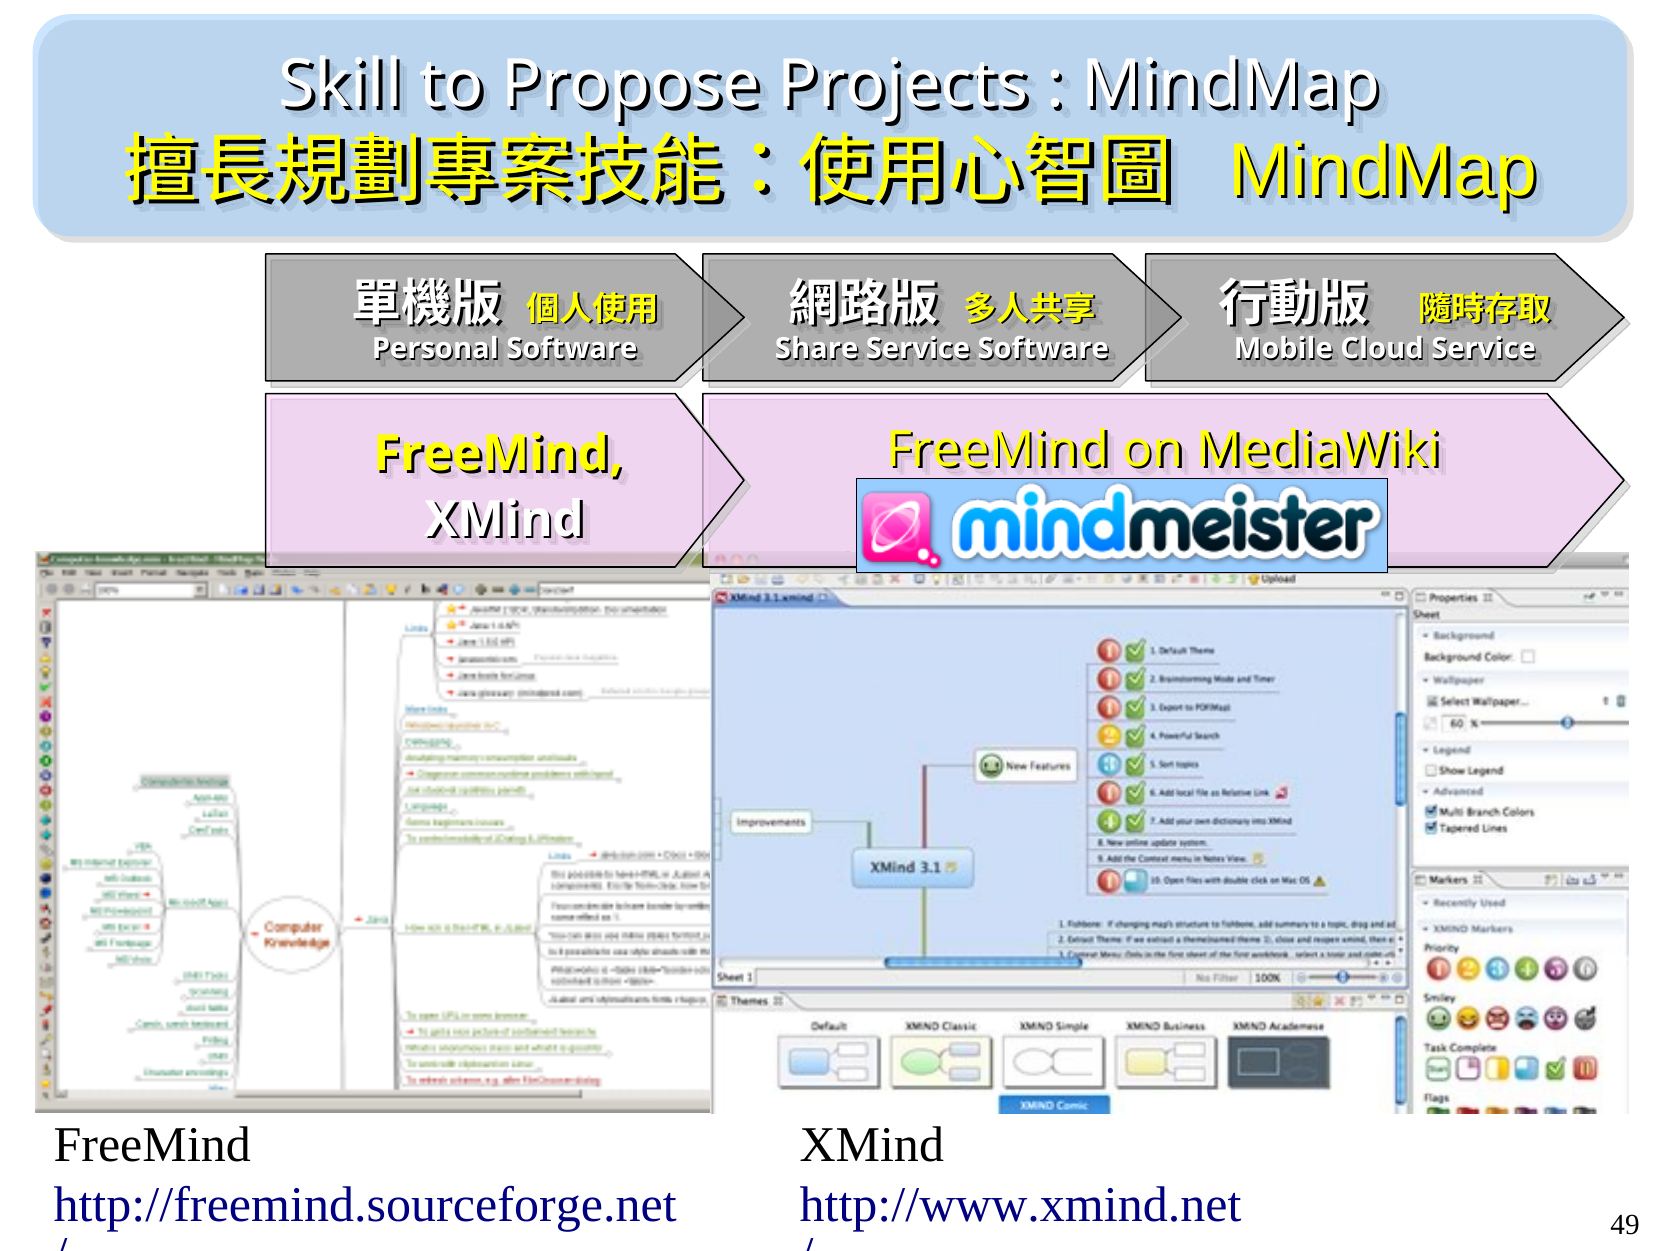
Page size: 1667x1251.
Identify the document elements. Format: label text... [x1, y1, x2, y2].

text_box XMind http://www.xmind.net/ [784, 1103, 1271, 1239]
text_box FreeMind, XMind [265, 393, 744, 567]
text_box FreeMind http://freemind.sourceforge.net/ [38, 1103, 706, 1239]
text_box 網路版 多人共享 Share Service Software [702, 253, 1182, 381]
text_box FreeMind on MediaWiki [702, 393, 1625, 567]
picture [35, 478, 1629, 1114]
text_box 單機版 個人使用 Personal Software [265, 253, 745, 381]
text_box Skill to Propose Projects : MindMap 擅長規劃專案技能：使用心智圖 MindMap [32, 14, 1628, 237]
text_box 行動版 隨時存取 Mobile Cloud Service [1145, 253, 1625, 381]
